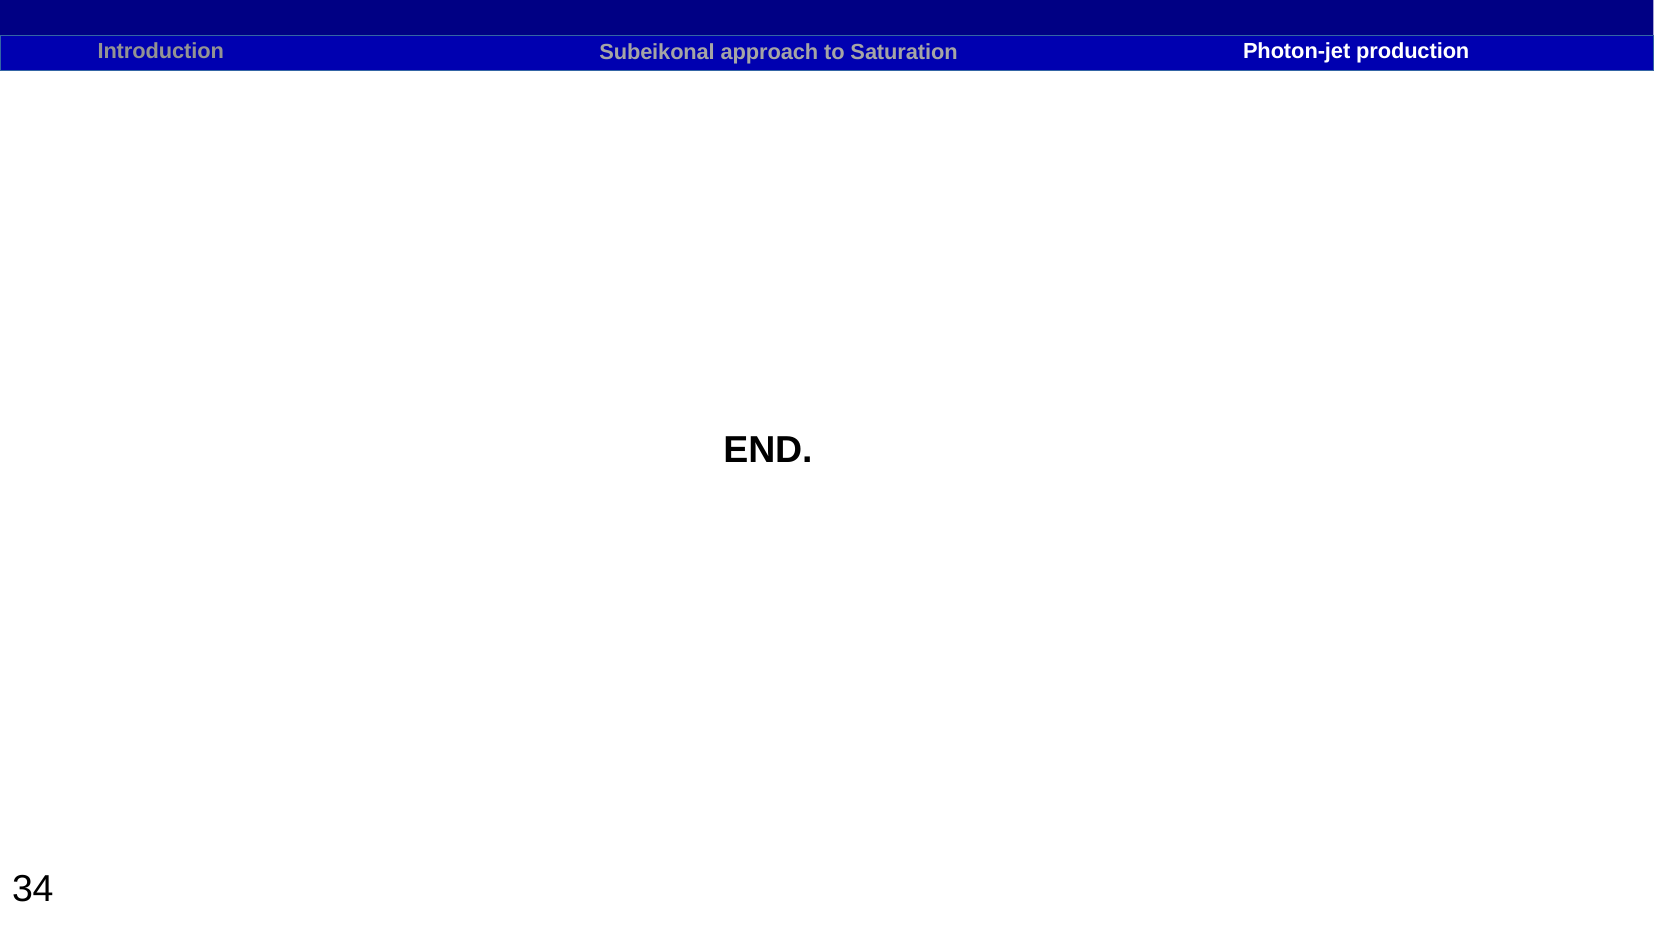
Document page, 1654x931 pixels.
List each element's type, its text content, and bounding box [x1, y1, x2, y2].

text_box [0, 0, 1654, 71]
text_box Introduction [82, 31, 697, 71]
text_box 1 [0, 860, 626, 931]
text_box END. [708, 420, 1654, 520]
text_box Photon-jet production [1228, 31, 1524, 71]
text_box Subeikonal approach to Saturation [584, 32, 1199, 80]
